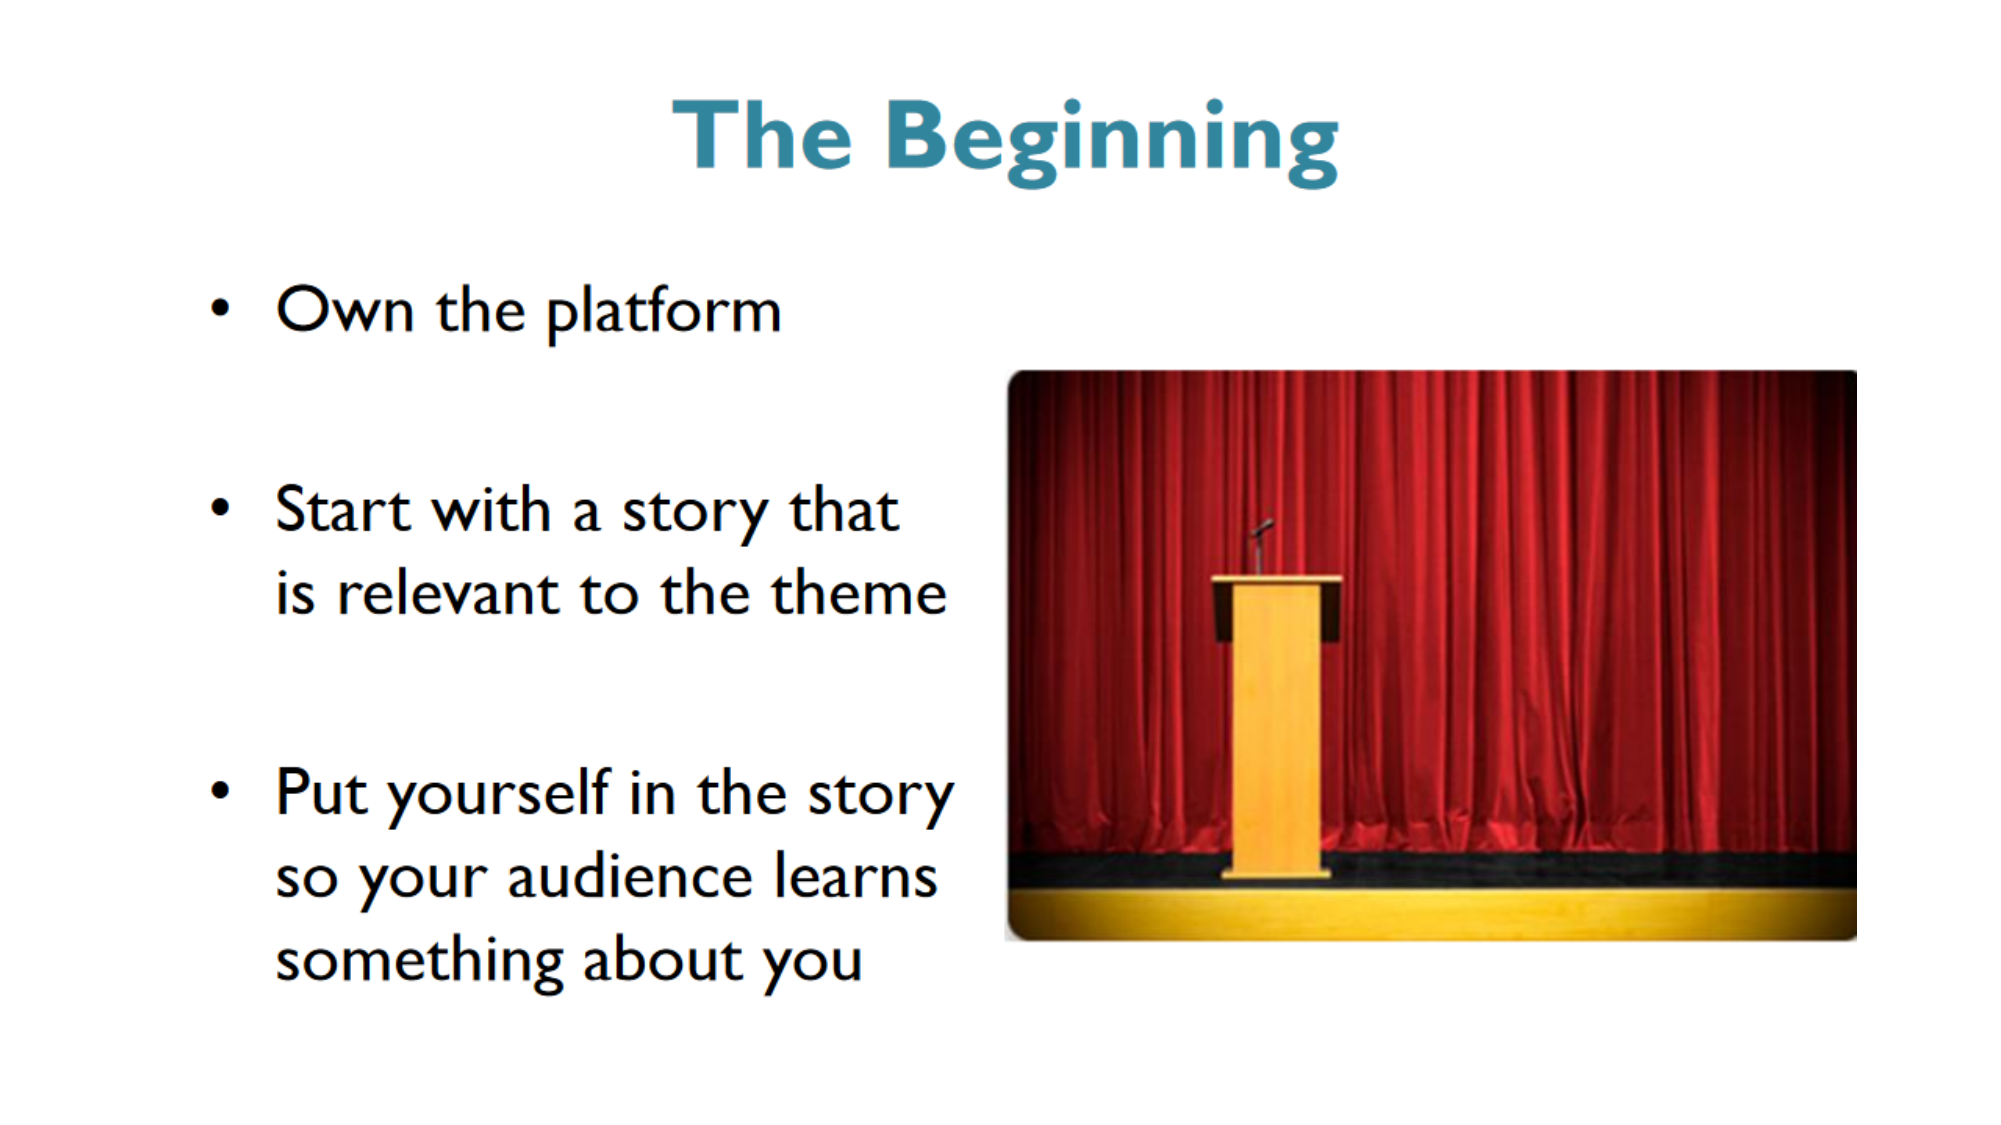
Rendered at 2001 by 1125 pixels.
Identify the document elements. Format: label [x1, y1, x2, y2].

picture [143, 37, 1857, 1088]
